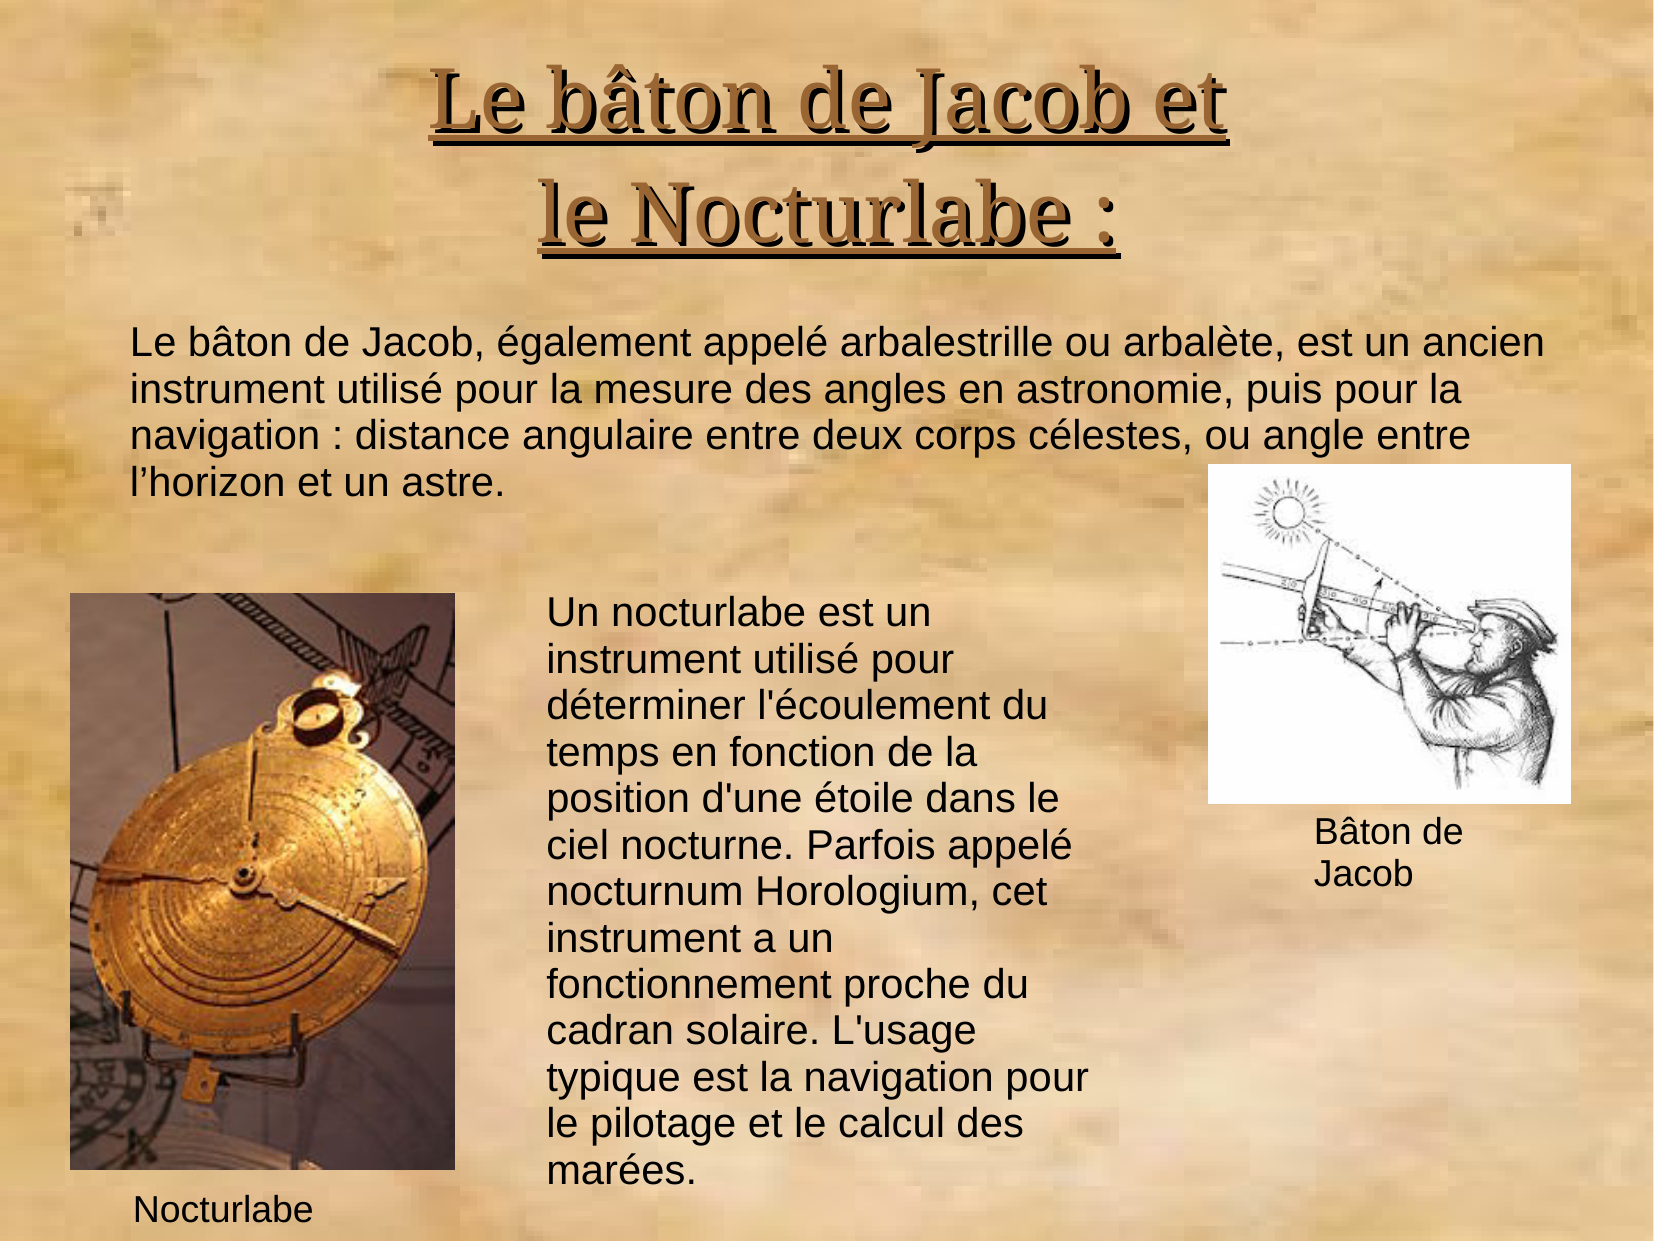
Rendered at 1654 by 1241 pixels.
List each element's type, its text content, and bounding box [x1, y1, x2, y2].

picture [0, 0, 1654, 1241]
text_box Bâton de Jacob [1299, 803, 1583, 903]
text_box Un nocturlabe est un instrument utilisé pour déterminer l'écoulement du temps en fonction de la position d'une étoile dans le ciel nocturne. Parfois appelé nocturnum Horologium, cet instrument a un fonctionnement proche du cadran solaire. L'usage typique est la navigation pour le pilotage et le calcul des marées. [496, 535, 1134, 1205]
text_box Nocturlabe [118, 1181, 355, 1238]
title Le bâton de Jacob et le Nocturlabe : [82, 49, 1571, 257]
list Le bâton de Jacob, également appelé arbalestrille ou arbalète, est un ancien instrument utilisé pour la mesure des angles en astronomie, puis pour la navigation : distance angulaire entre deux corps célestes, ou angle entre l’horizon et un astre. [59, 318, 1548, 544]
